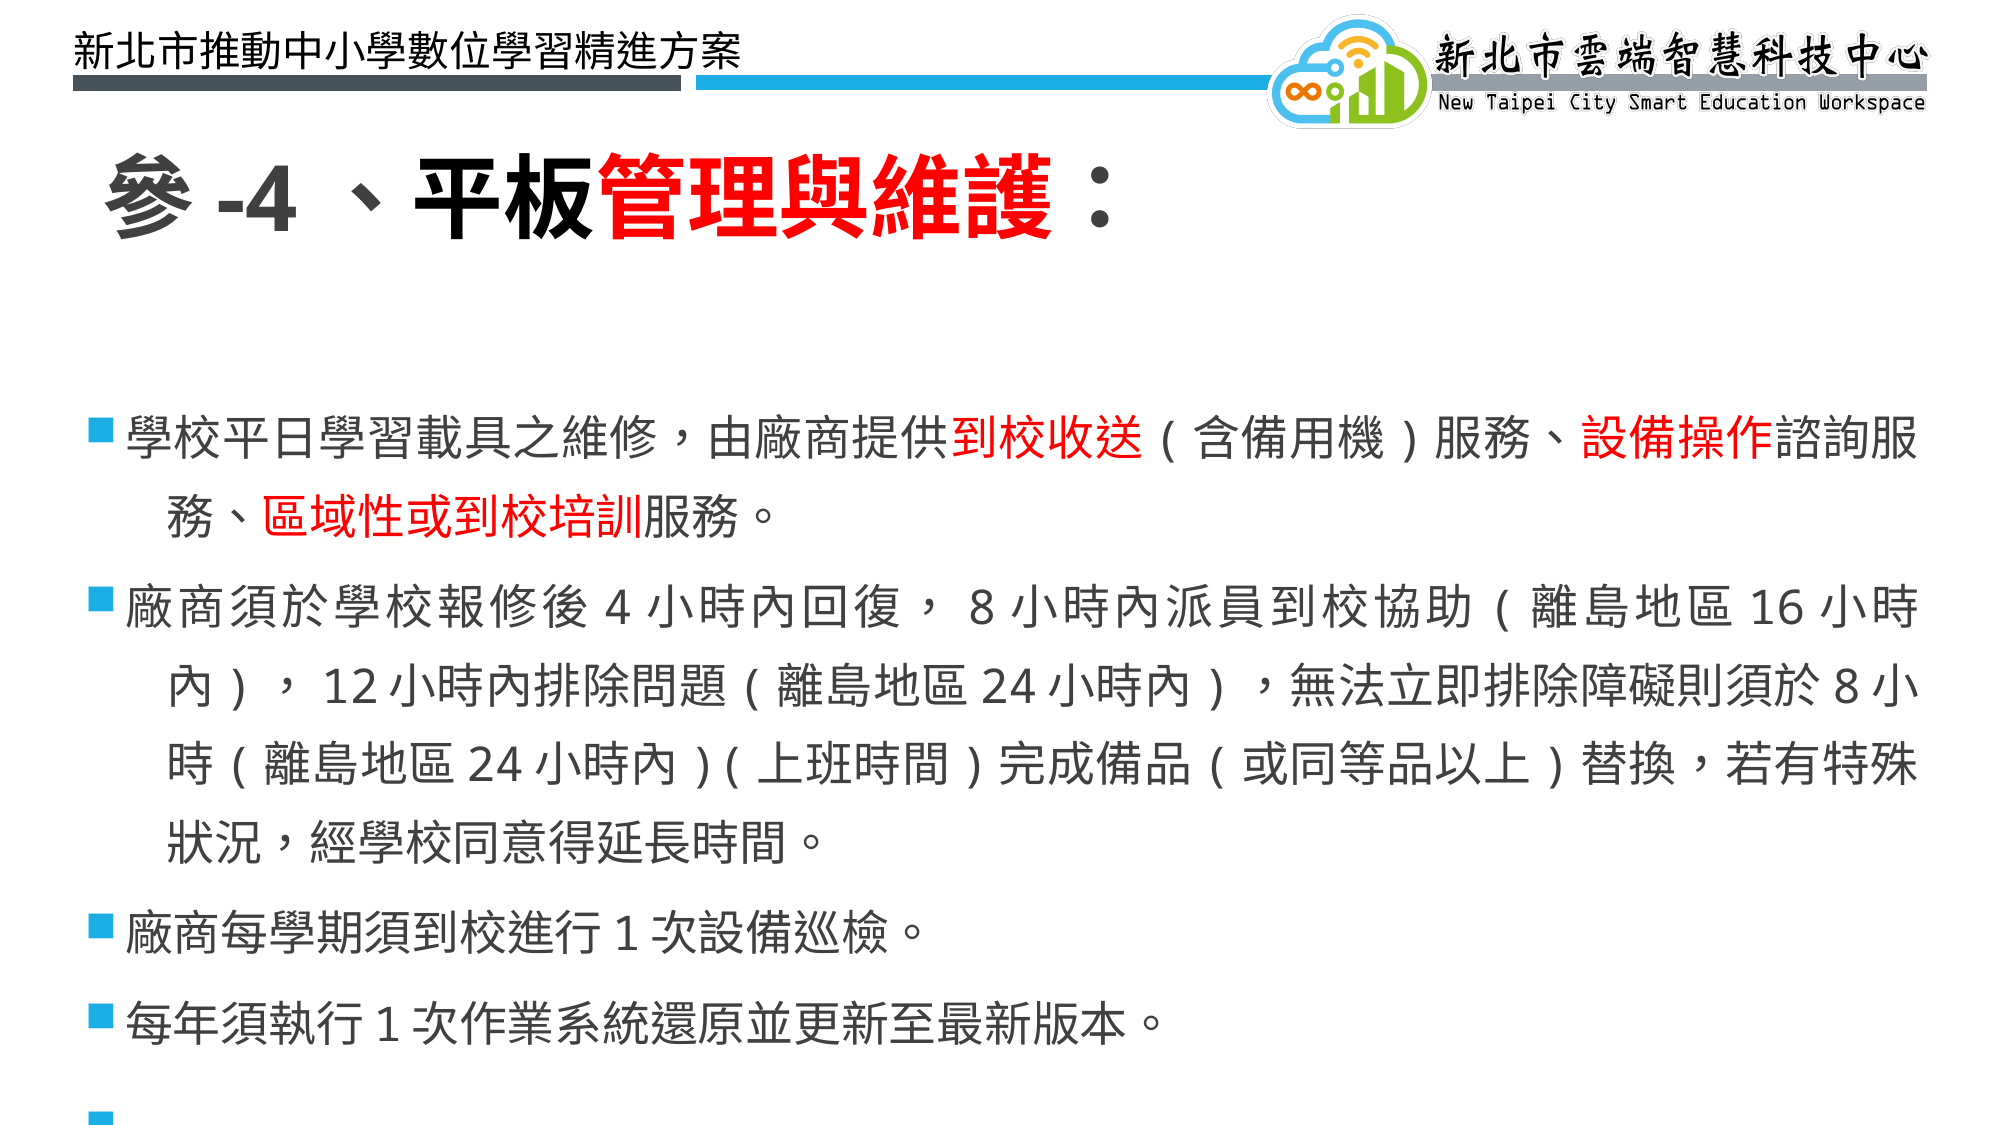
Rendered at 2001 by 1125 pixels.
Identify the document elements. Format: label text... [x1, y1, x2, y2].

list 學校平日學習載具之維修，由廠商提供到校收送(含備用機)服務、設備操作諮詢服務、區域性或到校培訓服務。 廠商須於學校報修後4小時內回復，8小時內派員到校協助(離島地區16小時內)，12小時內排除問題(離島地區24小時內)，無法立即排除障礙則須於8小時(離島地區24小時內)(上班時間)完成備品(或同等品以上)替換，若有特殊狀況，經學校同意得延長時間。 廠商每學期須到校進行1次設備巡檢。 每年須執行1次作業系統還原並更新至最新版本。 [69, 379, 1934, 1064]
text_box 新北市推動中小學數位學習精進方案 [59, 18, 766, 83]
picture [1262, 10, 1937, 135]
title 參-4、平板管理與維護： [87, 123, 1897, 258]
